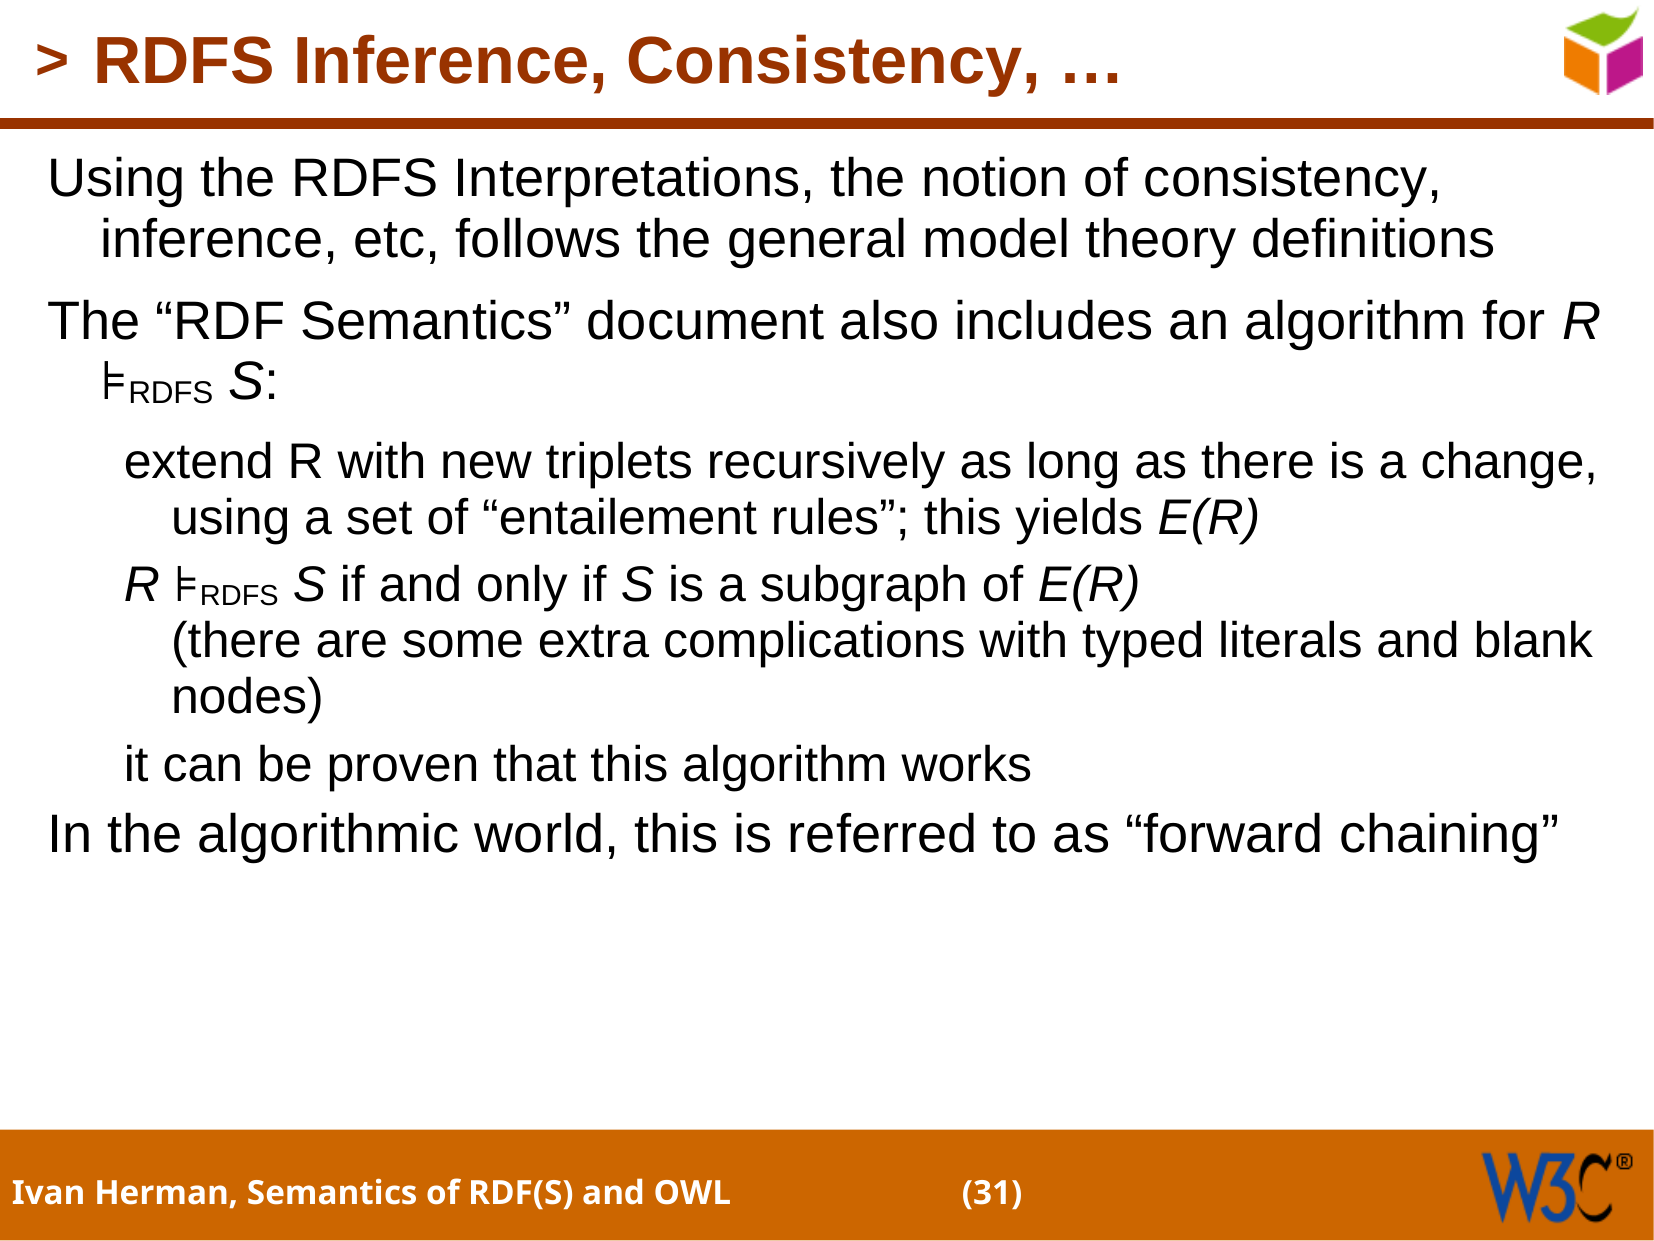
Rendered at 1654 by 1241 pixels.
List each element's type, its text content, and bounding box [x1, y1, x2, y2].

picture [1564, 5, 1643, 95]
title RDFS Inference, Consistency, … [93, 0, 1493, 119]
picture [1477, 1149, 1639, 1228]
list Using the RDFS Interpretations, the notion of consistency, inference, etc, follows the general model theory definitions The “RDF Semantics” document also includes an algorithm for R ⊧RDFS S: extend R with new triplets recursively as long as there is a change, using a set of “entailement rules”; this yields E(R) R ⊧RDFS S if and only if S is a subgraph of E(R) (there are some extra complications with typed literals and blank nodes) it can be proven that this algorithm works In the algorithmic world, this is referred to as “forward chaining” [29, 147, 1624, 1119]
